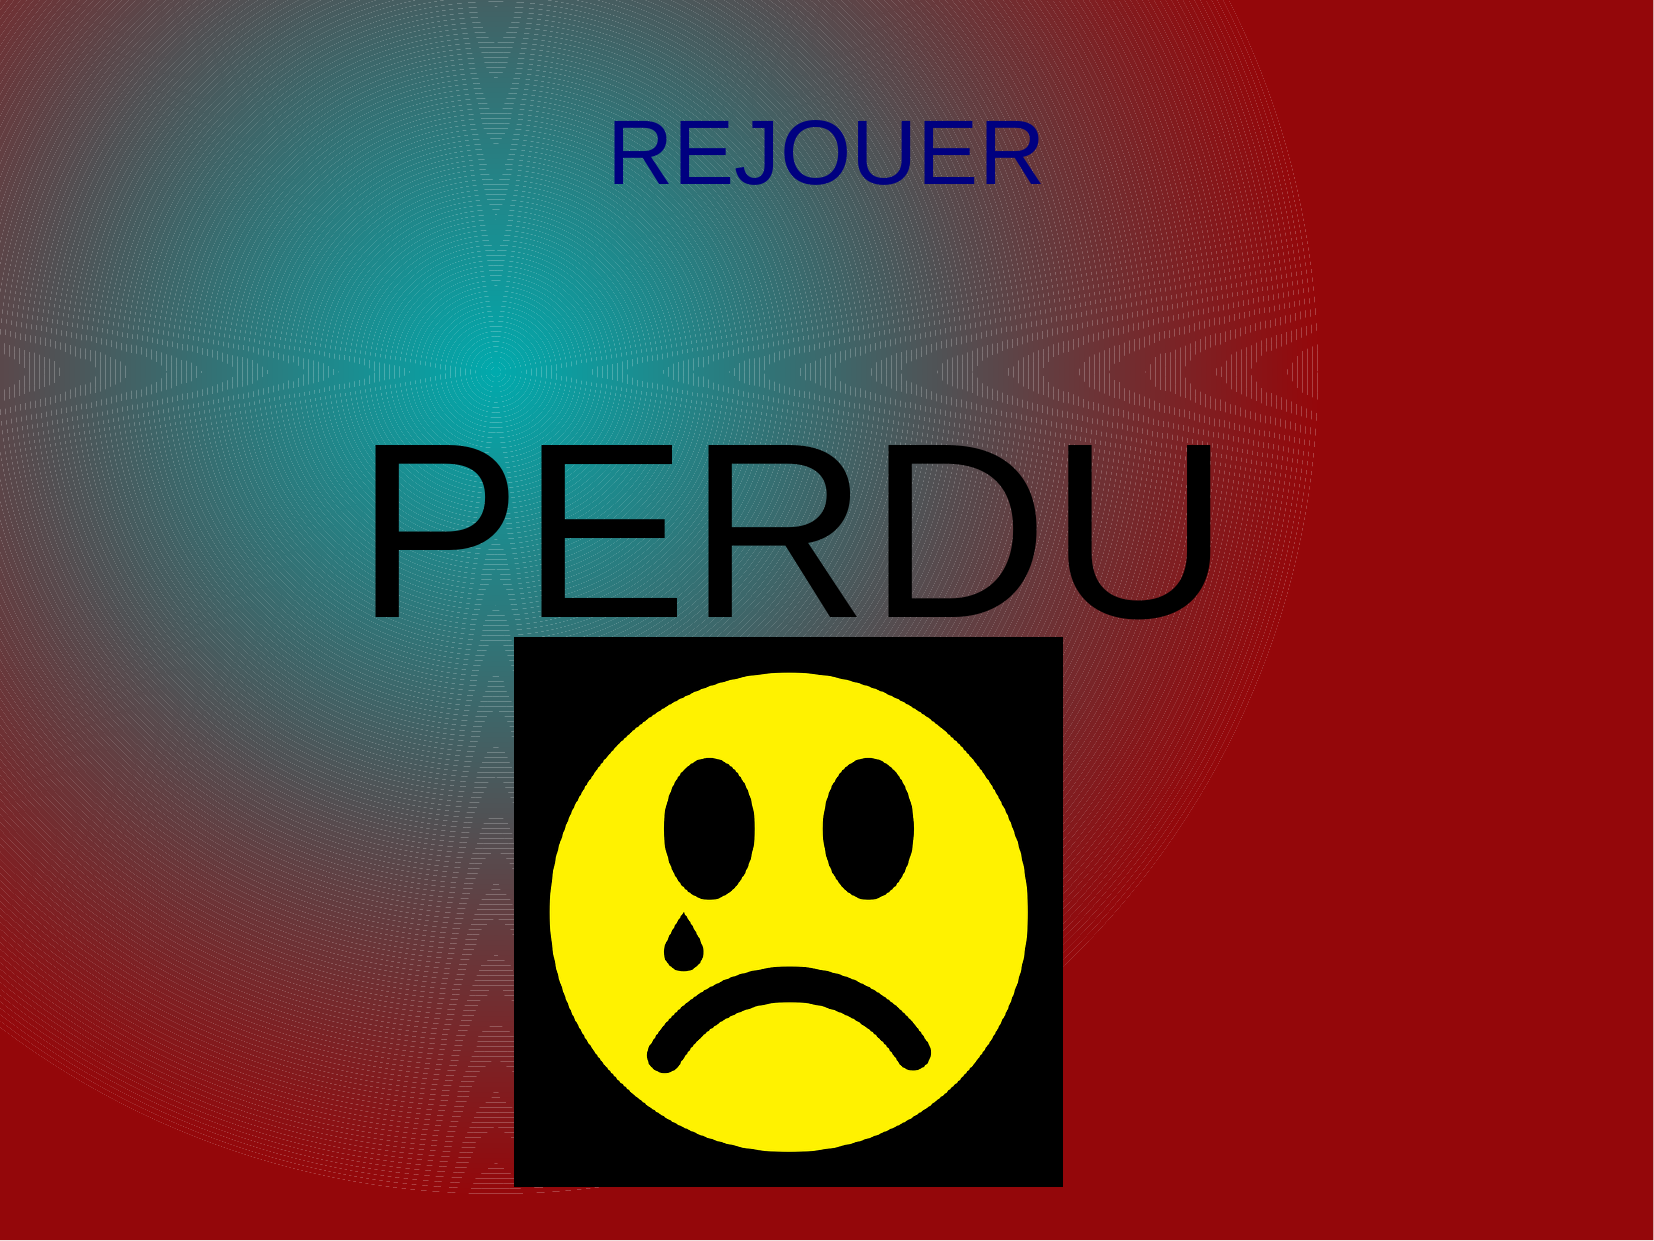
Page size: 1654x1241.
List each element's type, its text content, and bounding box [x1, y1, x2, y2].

title REJOUER [82, 49, 1571, 257]
picture [514, 637, 1063, 1187]
list PERDU [248, 391, 1654, 1111]
